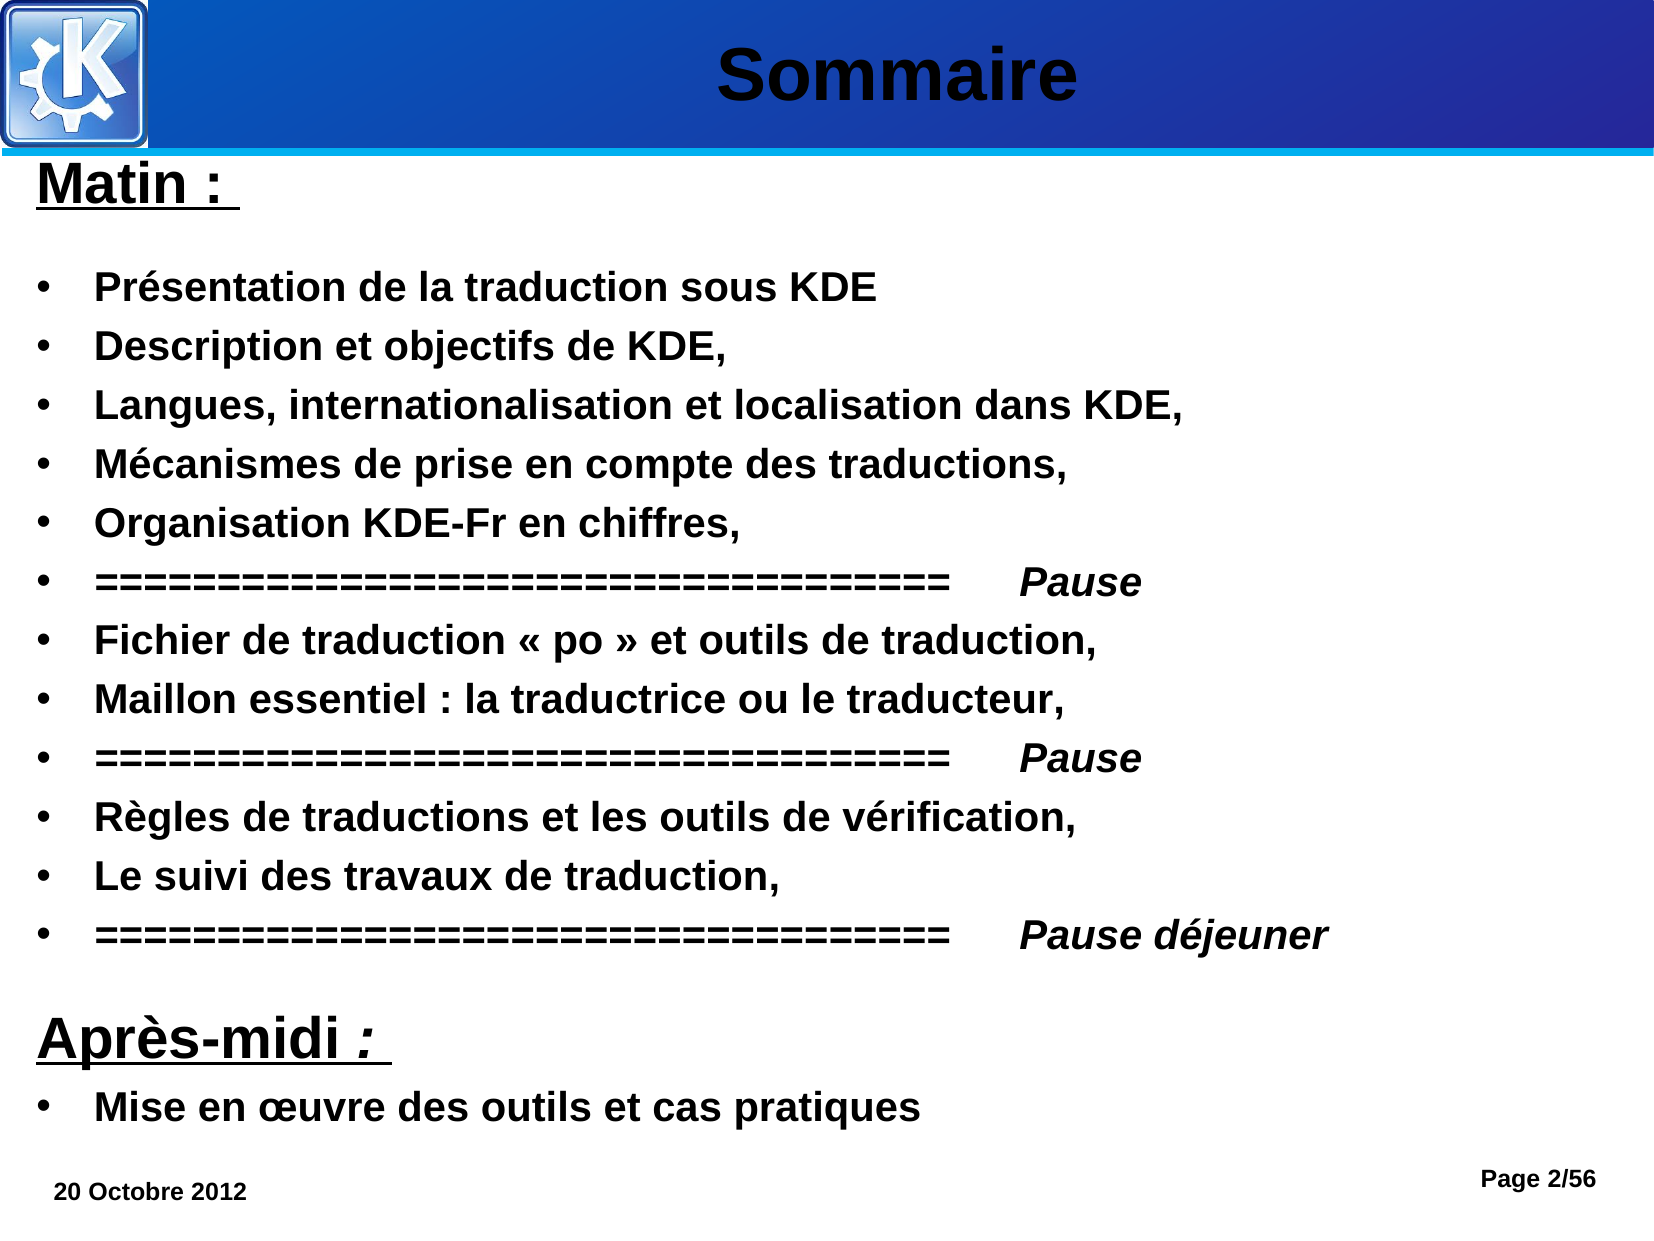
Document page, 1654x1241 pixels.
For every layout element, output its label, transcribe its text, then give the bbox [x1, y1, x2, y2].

text_box Sommaire [141, 0, 1654, 147]
picture [0, 0, 141, 148]
text_box Matin : Présentation de la traduction sous KDE Description et objectifs de KDE, Langues, internationalisation et localisation dans KDE, Mécanismes de prise en compte des traductions, Organisation KDE-Fr en chiffres, =================================== Pause Fichier de traduction « po » et outils de traduction, Maillon essentiel : la traductrice ou le traducteur, =================================== Pause Règles de traductions et les outils de vérification, Le suivi des travaux de traduction, =================================== Pause déjeuner Après-midi : Mise en œuvre des outils et cas pratiques [35, 147, 1654, 1199]
